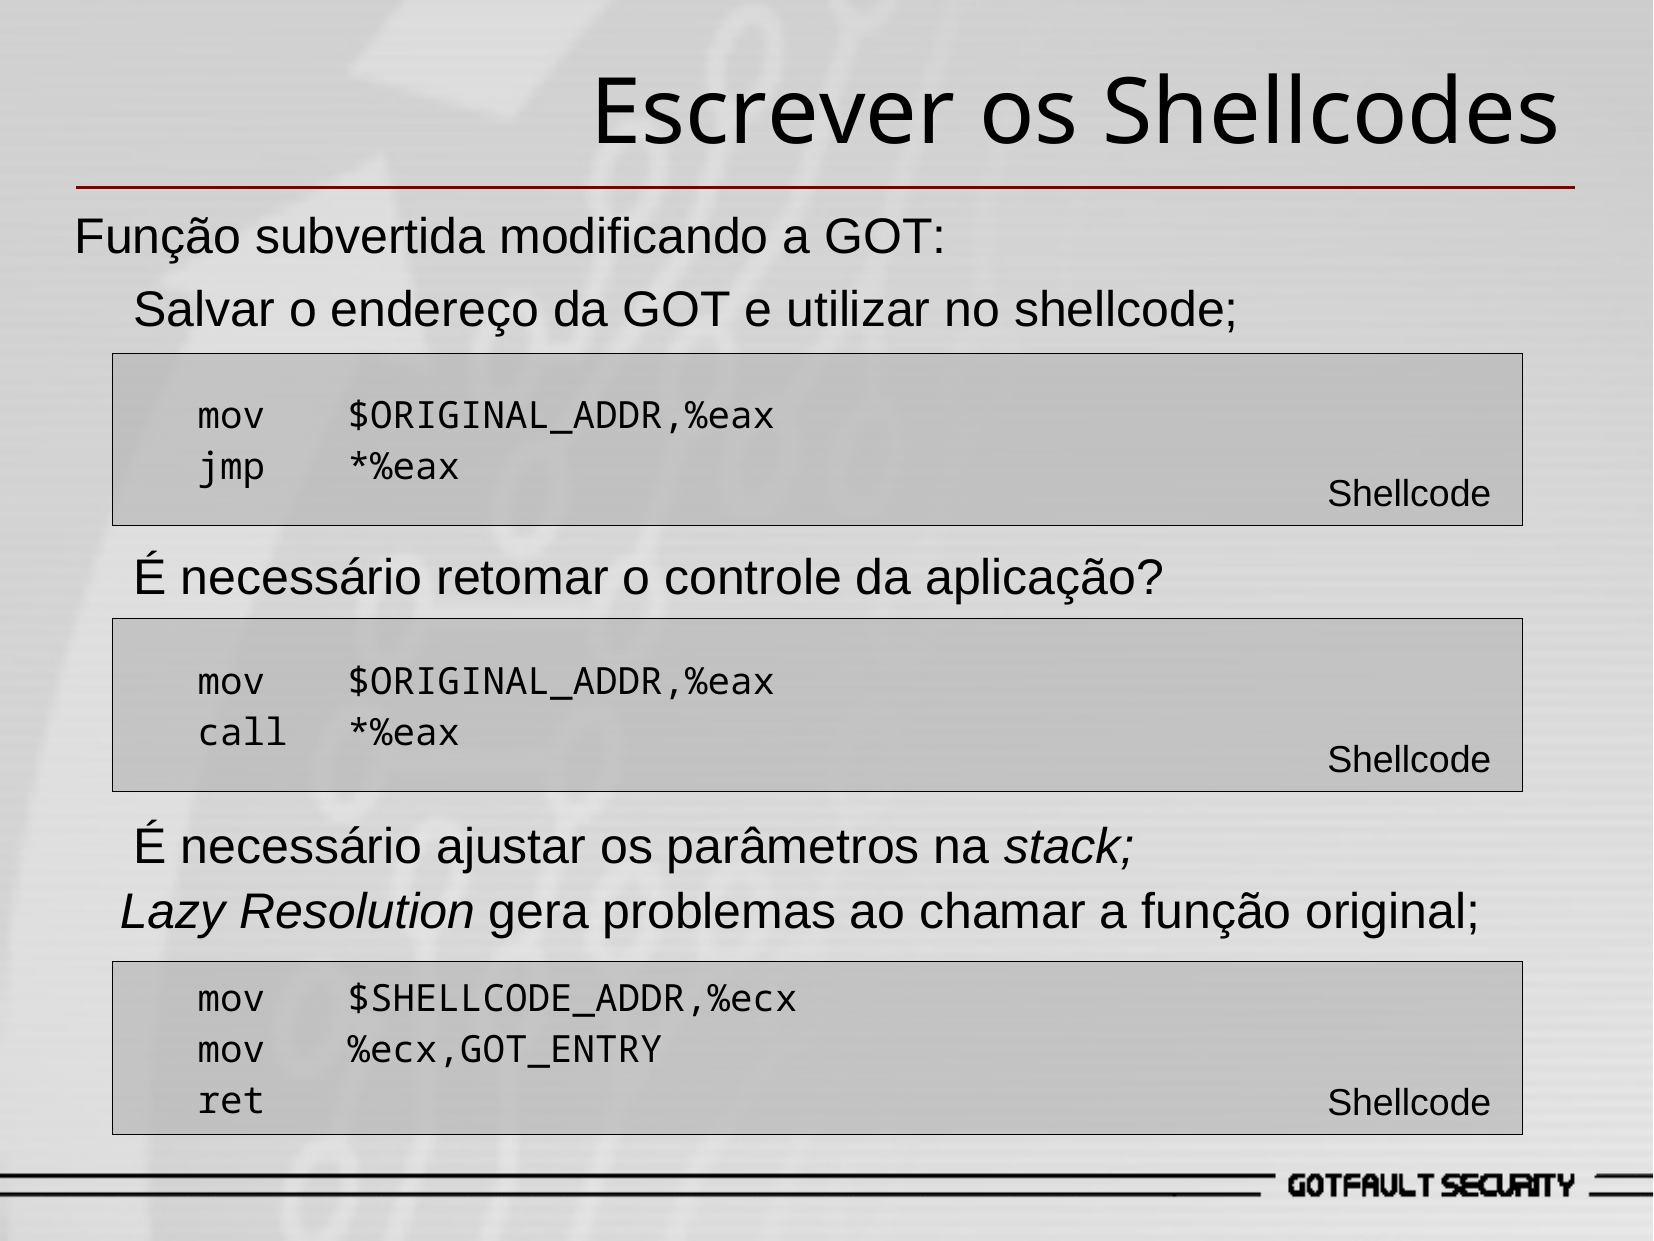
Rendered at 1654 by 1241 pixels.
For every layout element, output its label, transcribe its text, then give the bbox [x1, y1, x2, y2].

text_box Shellcode [1312, 1073, 1516, 1136]
text_box É necessário retomar o controle da aplicação? [105, 542, 1486, 620]
picture [0, 0, 1654, 1241]
text_box Lazy Resolution gera problemas ao chamar a função original; [105, 875, 1591, 954]
text_box mov $SHELLCODE_ADDR,%ecx mov %ecx,GOT_ENTRY ret [112, 961, 1523, 1135]
text_box mov $ORIGINAL_ADDR,%eax call *%eax [112, 618, 1523, 792]
text_box Função subvertida modificando a GOT: [60, 201, 1336, 279]
text_box É necessário ajustar os parâmetros na stack; [105, 810, 1486, 875]
text_box Salvar o endereço da GOT e utilizar no shellcode; [105, 273, 1486, 351]
text_box mov $ORIGINAL_ADDR,%eax jmp *%eax [112, 353, 1523, 526]
text_box Escrever os Shellcodes [75, 37, 1576, 196]
text_box Shellcode [1312, 731, 1516, 793]
text_box Shellcode [1312, 465, 1516, 527]
